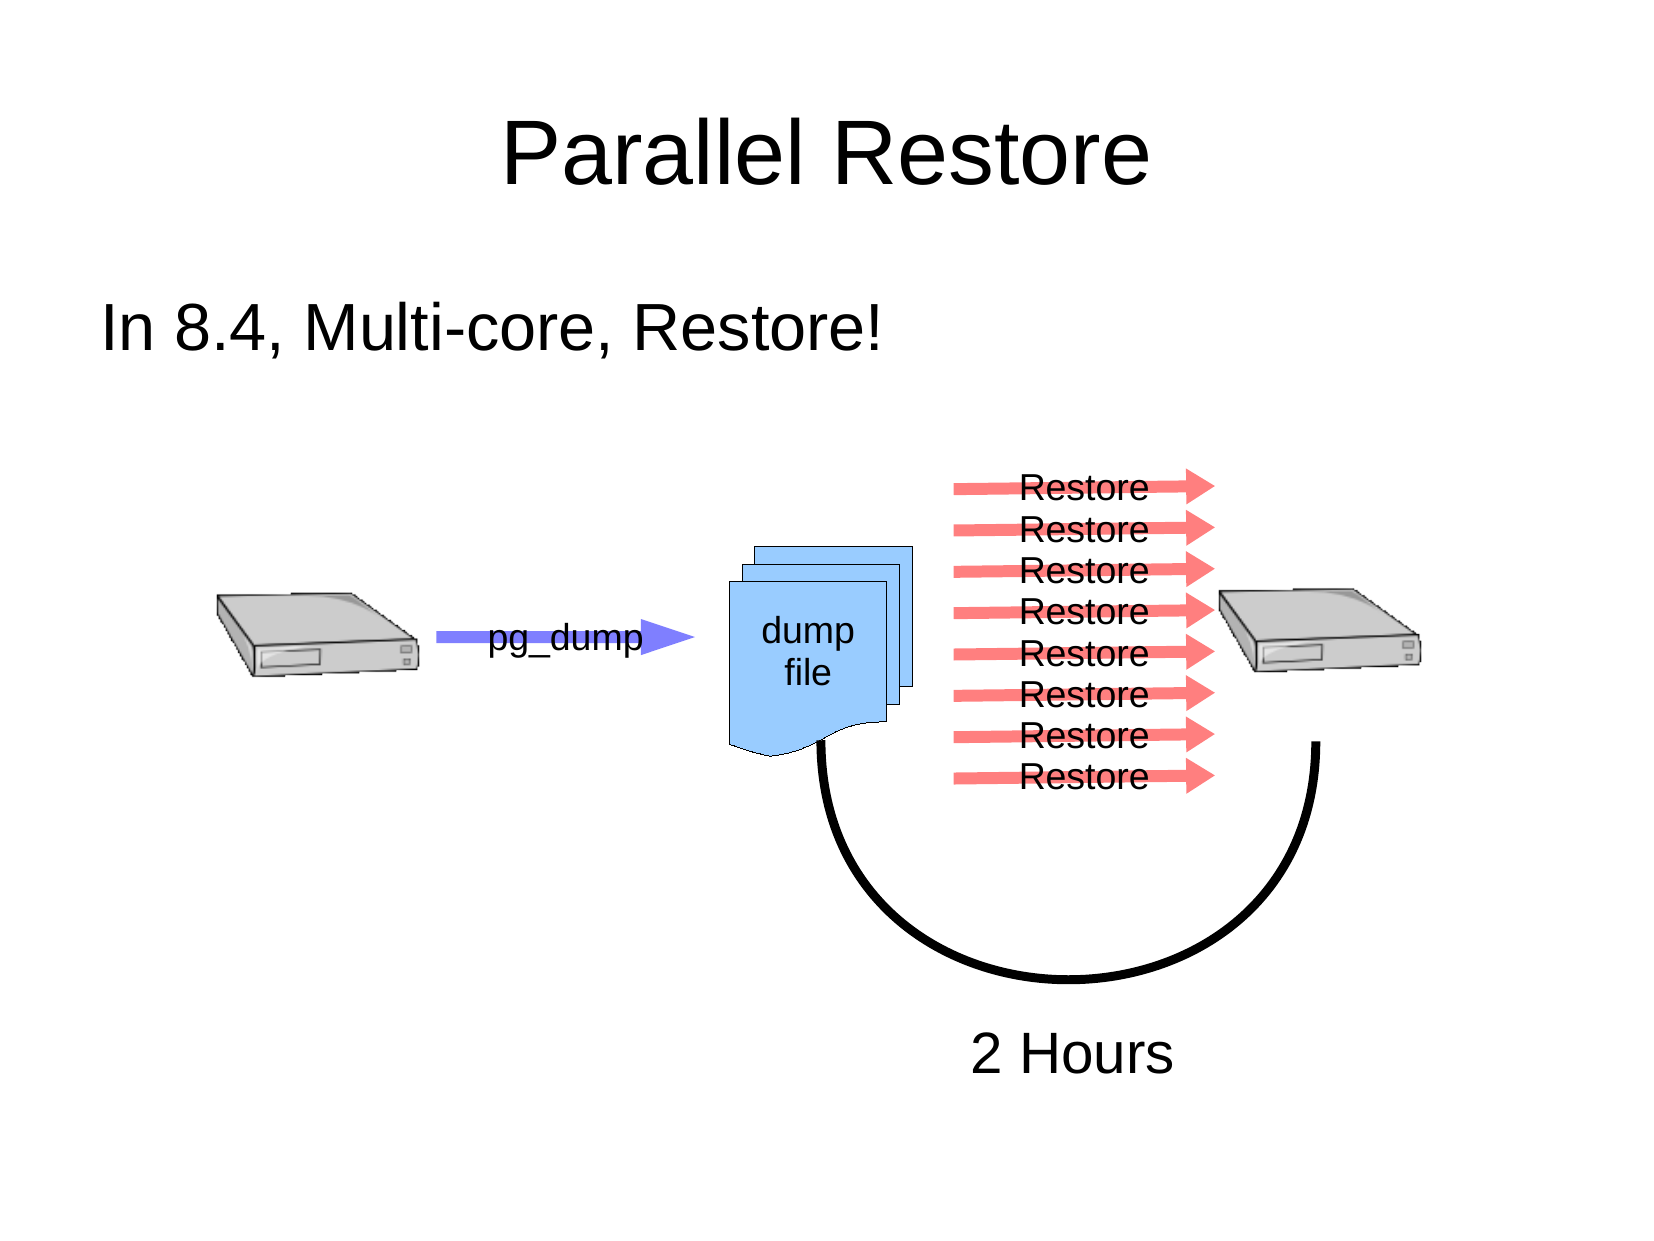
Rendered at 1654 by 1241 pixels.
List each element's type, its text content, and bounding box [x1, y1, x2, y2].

text_box dump file [729, 546, 913, 757]
picture [1203, 526, 1429, 742]
title Parallel Restore [82, 49, 1571, 257]
text_box 2 Hours [955, 1013, 1191, 1094]
list In 8.4, Multi-core, Restore! [82, 290, 1571, 384]
picture [201, 530, 427, 747]
